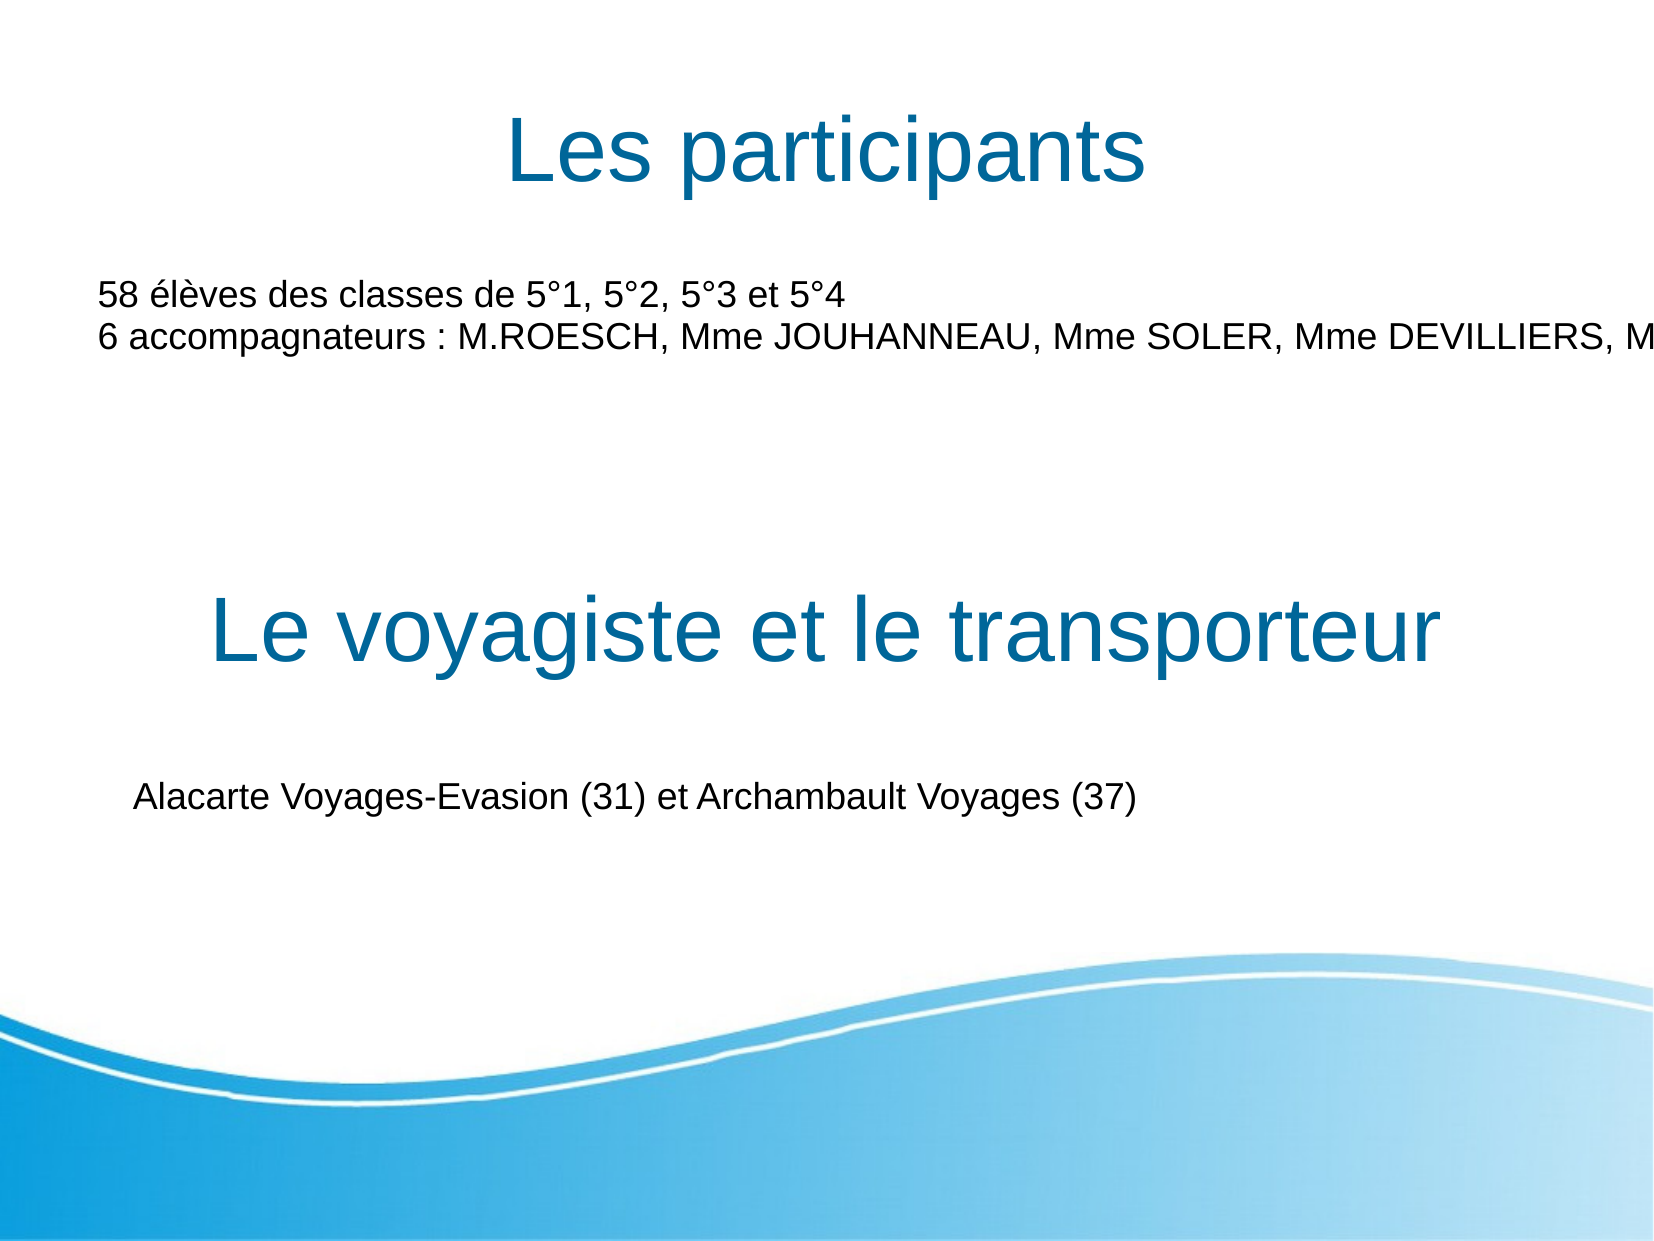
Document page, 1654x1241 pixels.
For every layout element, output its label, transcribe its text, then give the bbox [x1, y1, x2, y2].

text_box 58 élèves des classes de 5°1, 5°2, 5°3 et 5°4 6 accompagnateurs : M.ROESCH, Mme JOUHANNEAU, Mme SOLER, Mme DEVILLIERS, M.SOCAS DE LEON, Mme DE OLIVEIRA [82, 266, 1560, 449]
text_box Alacarte Voyages-Evasion (31) et Archambault Voyages (37) [118, 767, 1418, 825]
text_box Le voyagiste et le transporteur [94, 578, 1560, 784]
title Les participants [82, 40, 1571, 249]
